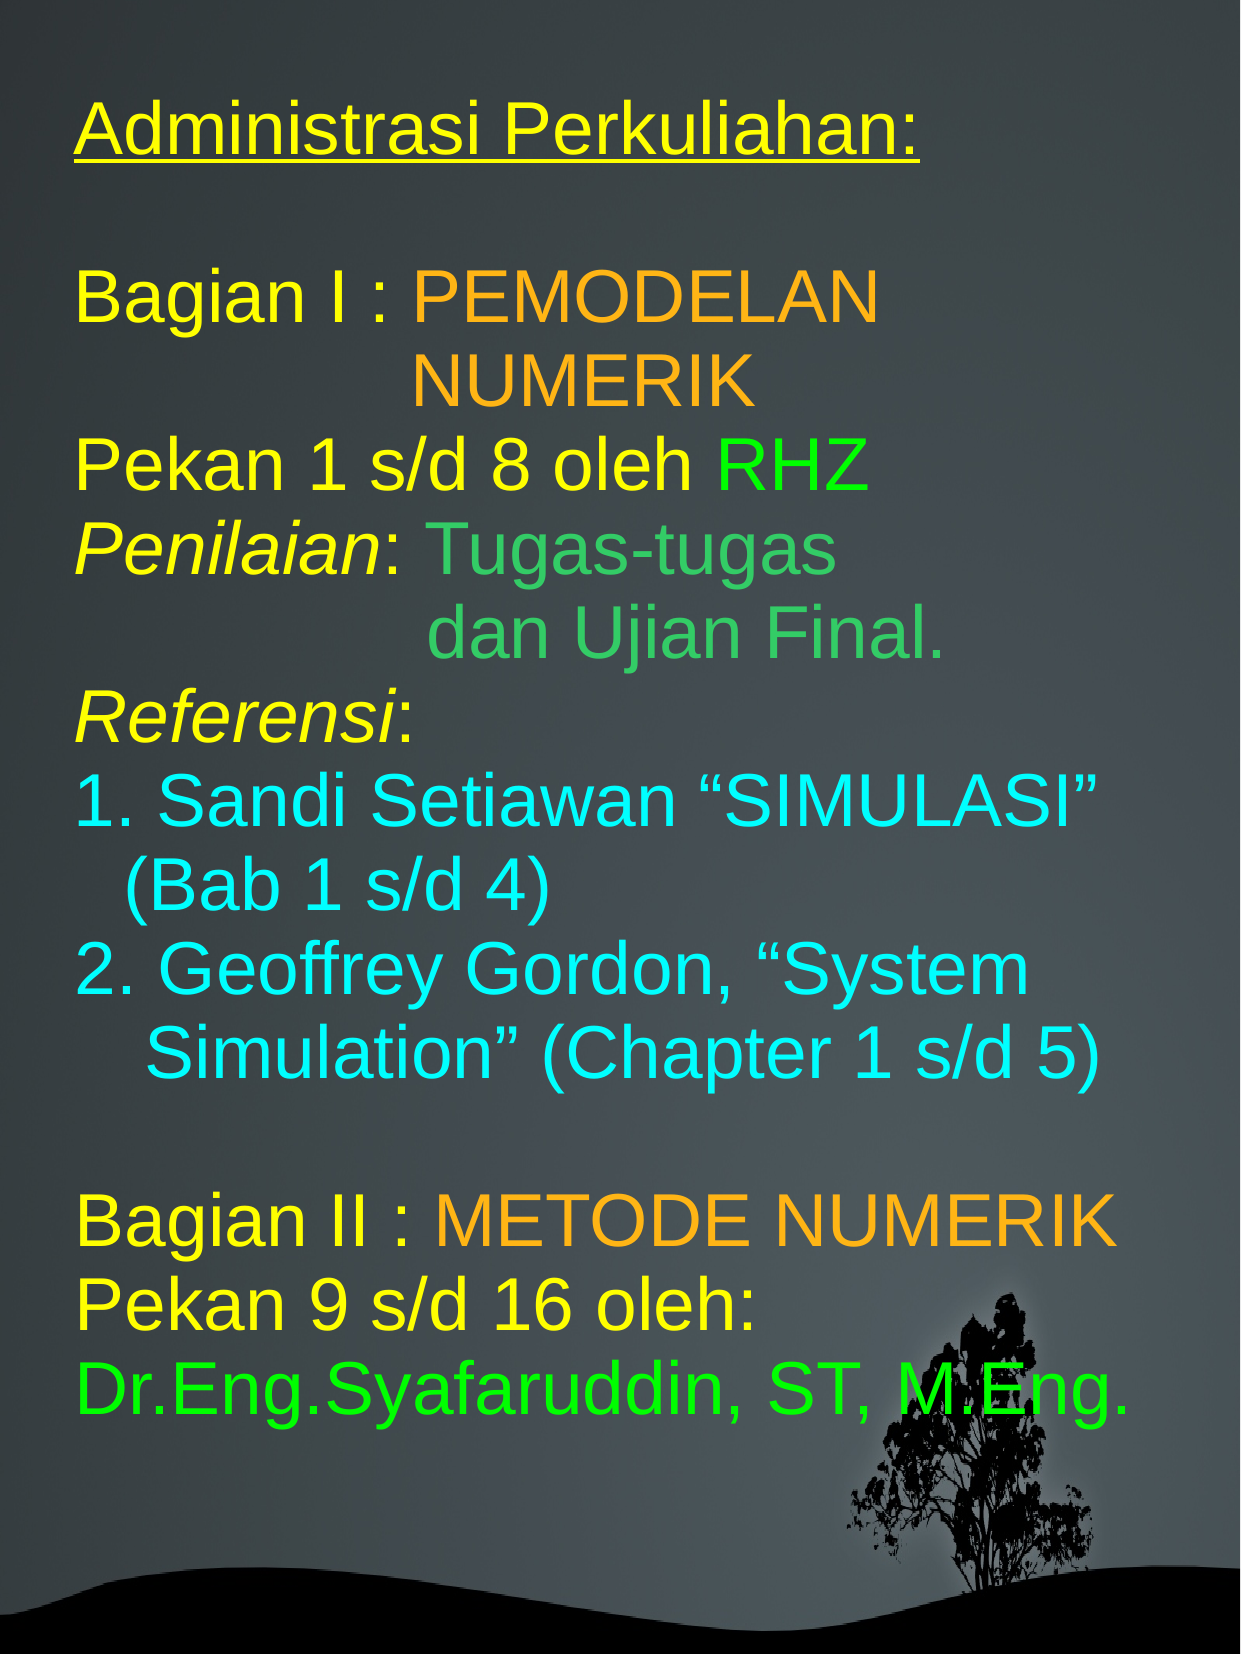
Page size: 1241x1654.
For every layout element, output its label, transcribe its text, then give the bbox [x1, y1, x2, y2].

picture [0, 0, 1241, 1654]
text_box Administrasi Perkuliahan: Bagian I : PEMODELAN NUMERIK Pekan 1 s/d 8 oleh RHZ Penilaian: Tugas-tugas dan Ujian Final. Referensi: 1. Sandi Setiawan “SIMULASI” (Bab 1 s/d 4) 2. Geoffrey Gordon, “System Simulation” (Chapter 1 s/d 5) Bagian II : METODE NUMERIK Pekan 9 s/d 16 oleh: Dr.Eng.Syafaruddin, ST, M.Eng. [59, 79, 1211, 1438]
